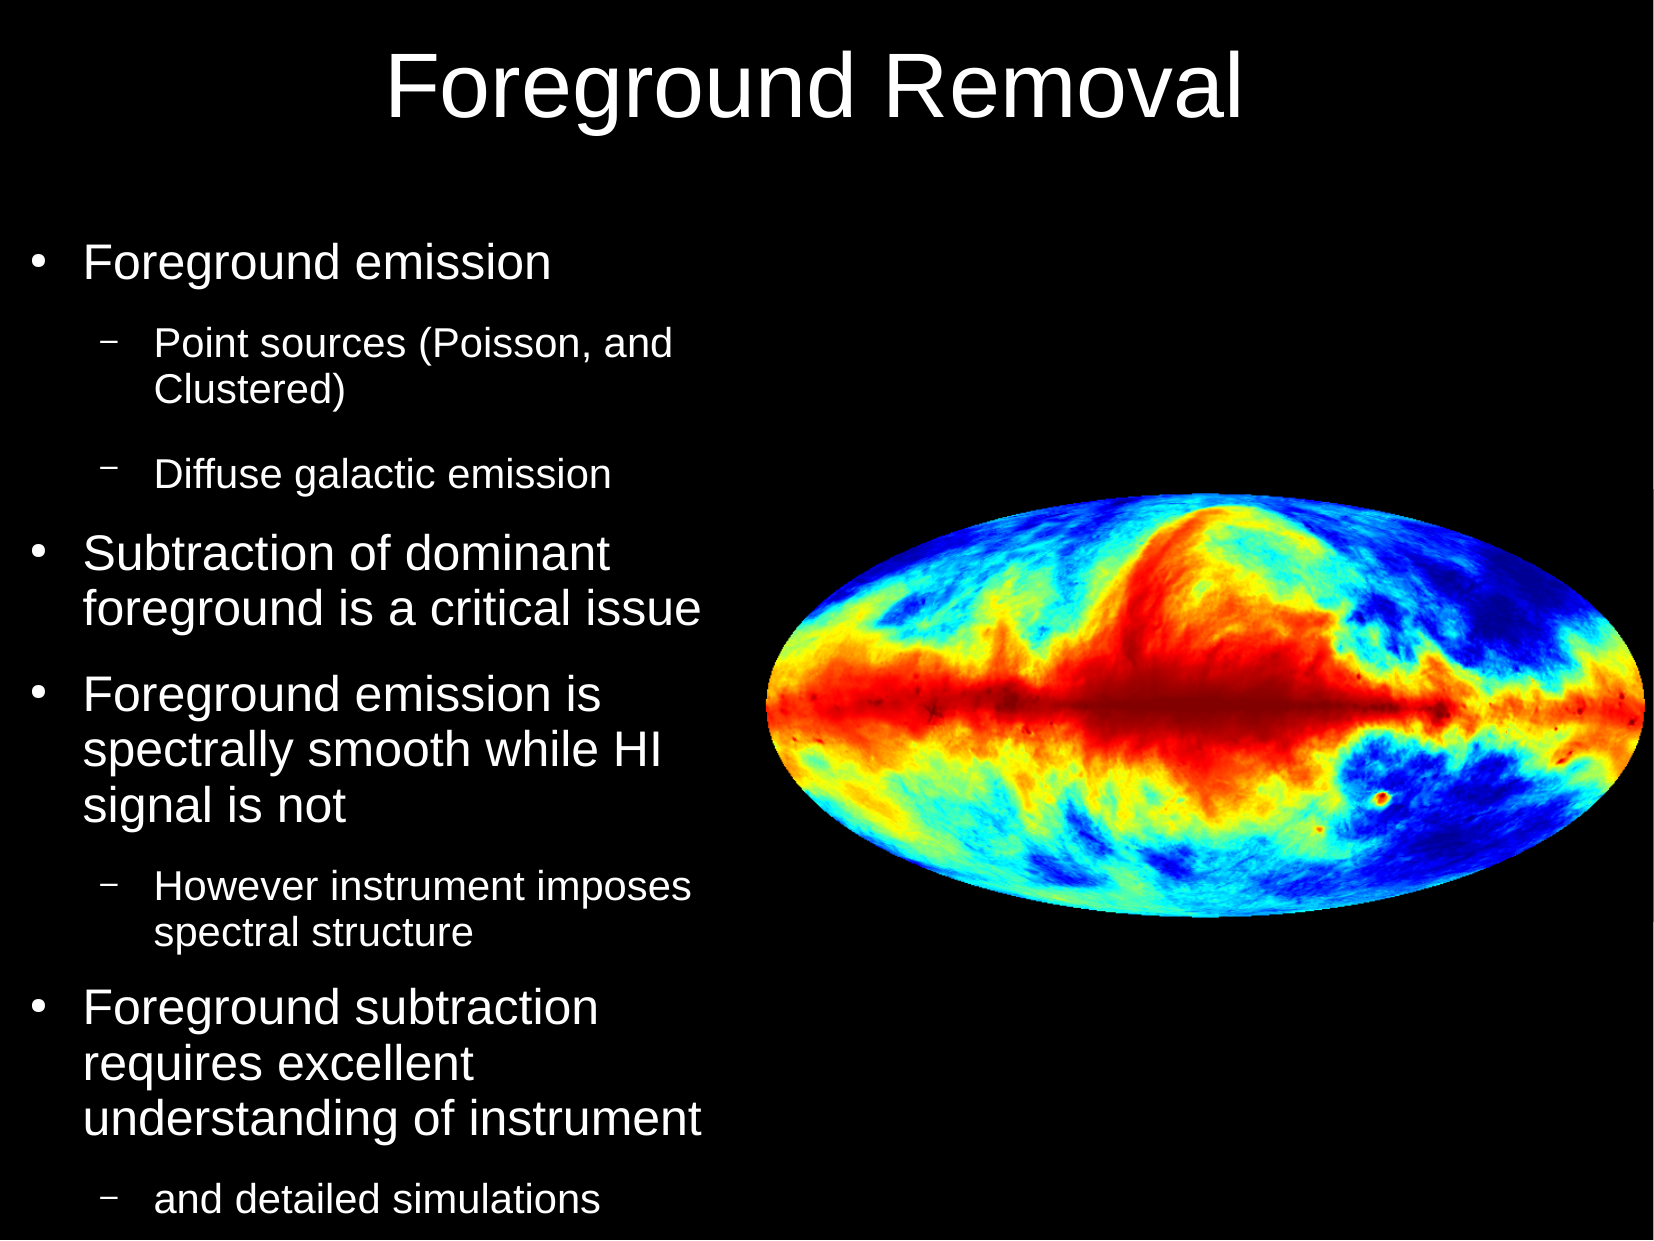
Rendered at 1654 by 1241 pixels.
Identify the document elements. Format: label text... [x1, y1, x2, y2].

title Foreground Removal [70, 0, 1560, 189]
picture [757, 489, 1654, 922]
list Foreground emission Point sources (Poisson, and Clustered) Diffuse galactic emission Subtraction of dominant foreground is a critical issue Foreground emission is spectrally smooth while HI signal is not However instrument imposes spectral structure Foreground subtraction requires excellent understanding of instrument and detailed simulations [11, 129, 745, 1134]
